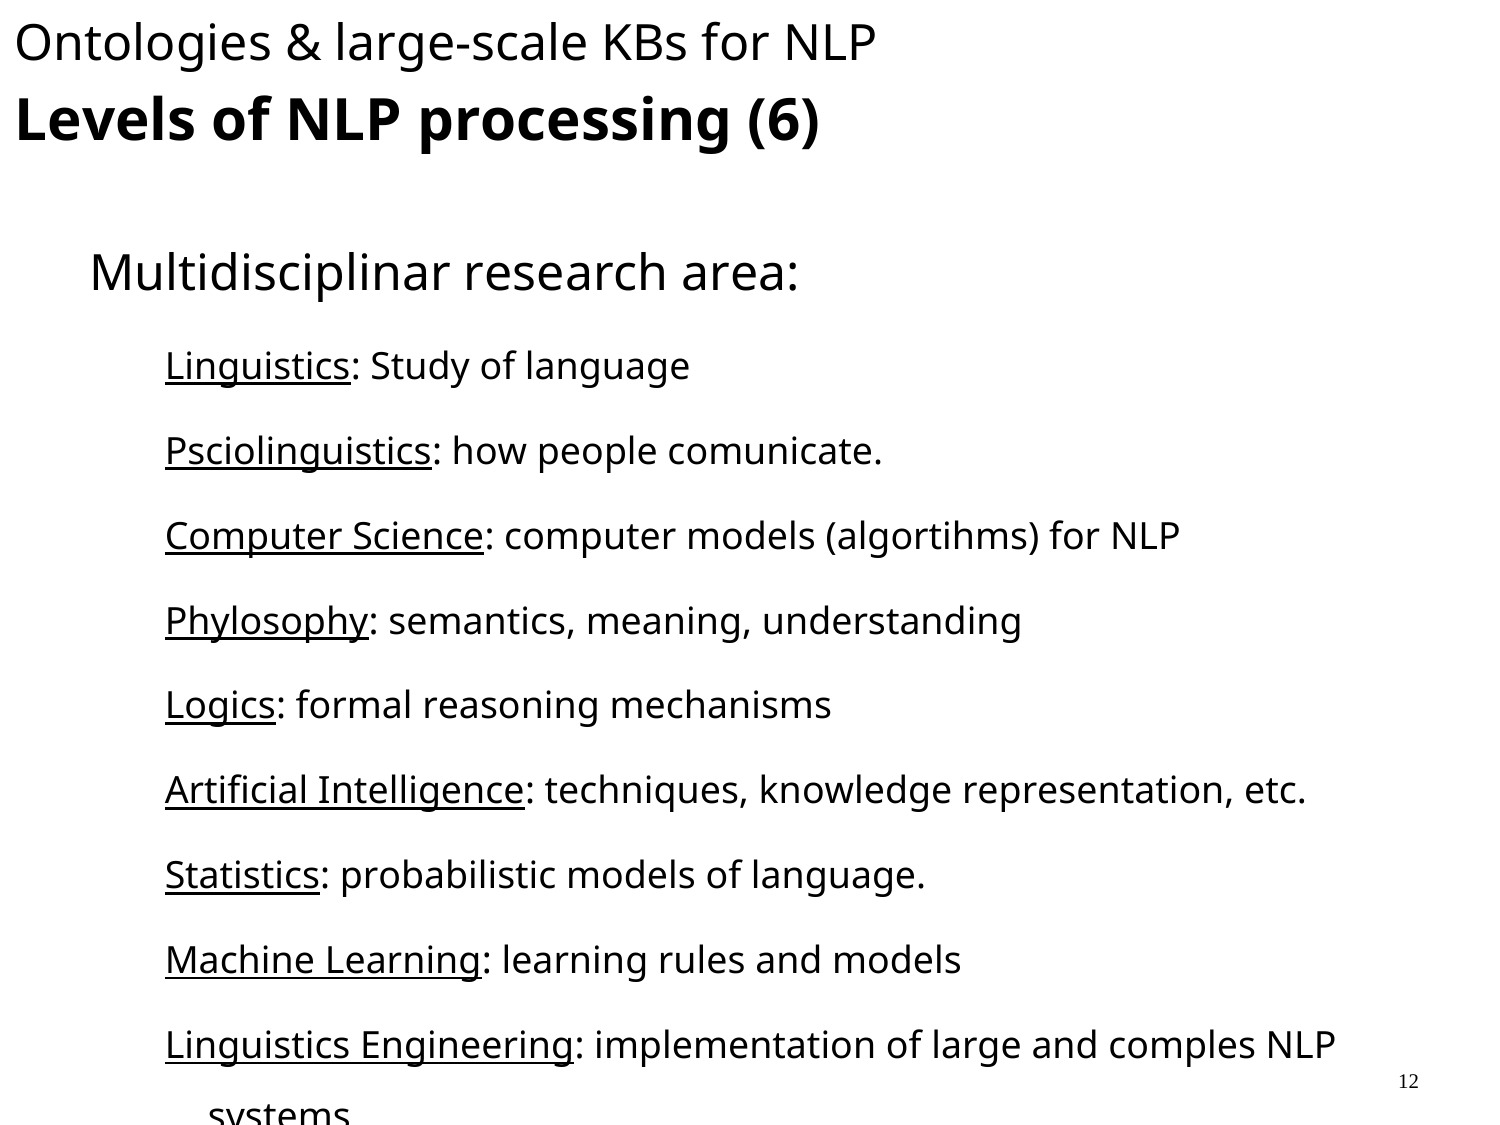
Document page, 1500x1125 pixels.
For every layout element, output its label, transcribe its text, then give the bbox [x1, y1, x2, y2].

title Ontologies & large-scale KBs for NLP Levels of NLP processing (6) [0, 0, 1500, 157]
list Multidisciplinar research area: Linguistics: Study of language Psciolinguistics: how people comunicate. Computer Science: computer models (algortihms) for NLP Phylosophy: semantics, meaning, understanding Logics: formal reasoning mechanisms Artificial Intelligence: techniques, knowledge representation, etc. Statistics: probabilistic models of language. Machine Learning: learning rules and models Linguistics Engineering: implementation of large and comples NLP systems [75, 229, 1438, 1061]
